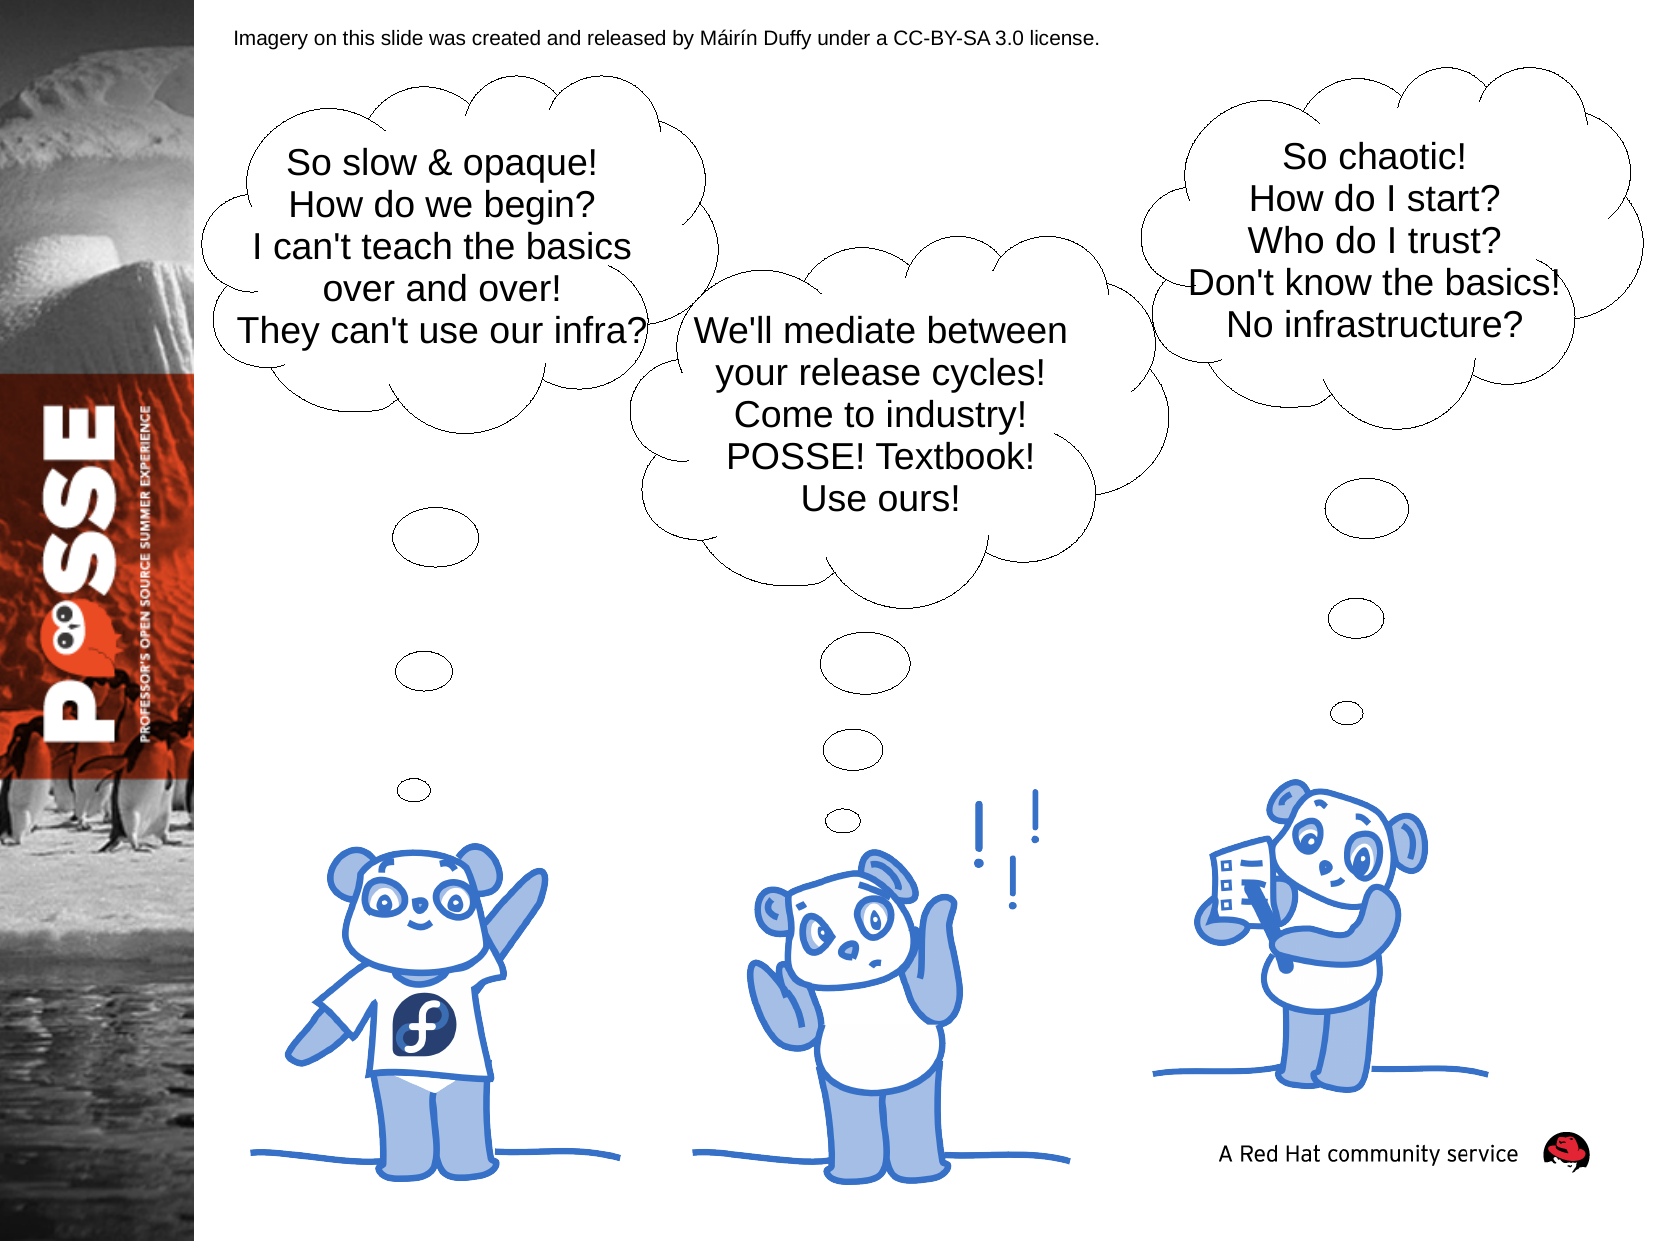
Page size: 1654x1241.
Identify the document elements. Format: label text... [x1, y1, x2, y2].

text_box So slow & opaque! How do we begin? I can't teach the basics over and over! They can't use our infra? [201, 75, 719, 434]
text_box We'll mediate between your release cycles! Come to industry! POSSE! Textbook! Use ours! [823, 729, 883, 771]
text_box Imagery on this slide was created and released by Máirín Duffy under a CC-BY-SA 3.0 license. [218, 18, 1247, 57]
text_box So chaotic! How do I start? Who do I trust? Don't know the basics! No infrastructure? [1324, 478, 1409, 539]
picture [1152, 779, 1489, 1093]
text_box So slow & opaque! How do we begin? I can't teach the basics over and over! They can't use our infra? [392, 507, 479, 568]
text_box So slow & opaque! How do we begin? I can't teach the basics over and over! They can't use our infra? [395, 651, 453, 692]
text_box We'll mediate between your release cycles! Come to industry! POSSE! Textbook! Use ours! [630, 236, 1169, 609]
text_box We'll mediate between your release cycles! Come to industry! POSSE! Textbook! Use ours! [820, 632, 911, 695]
text_box So chaotic! How do I start? Who do I trust? Don't know the basics! No infrastructure? [1328, 598, 1385, 639]
picture [692, 789, 1071, 1185]
picture [0, 0, 194, 1241]
picture [1219, 1132, 1591, 1181]
text_box So chaotic! How do I start? Who do I trust? Don't know the basics! No infrastructure? [1141, 67, 1644, 430]
picture [250, 843, 621, 1182]
